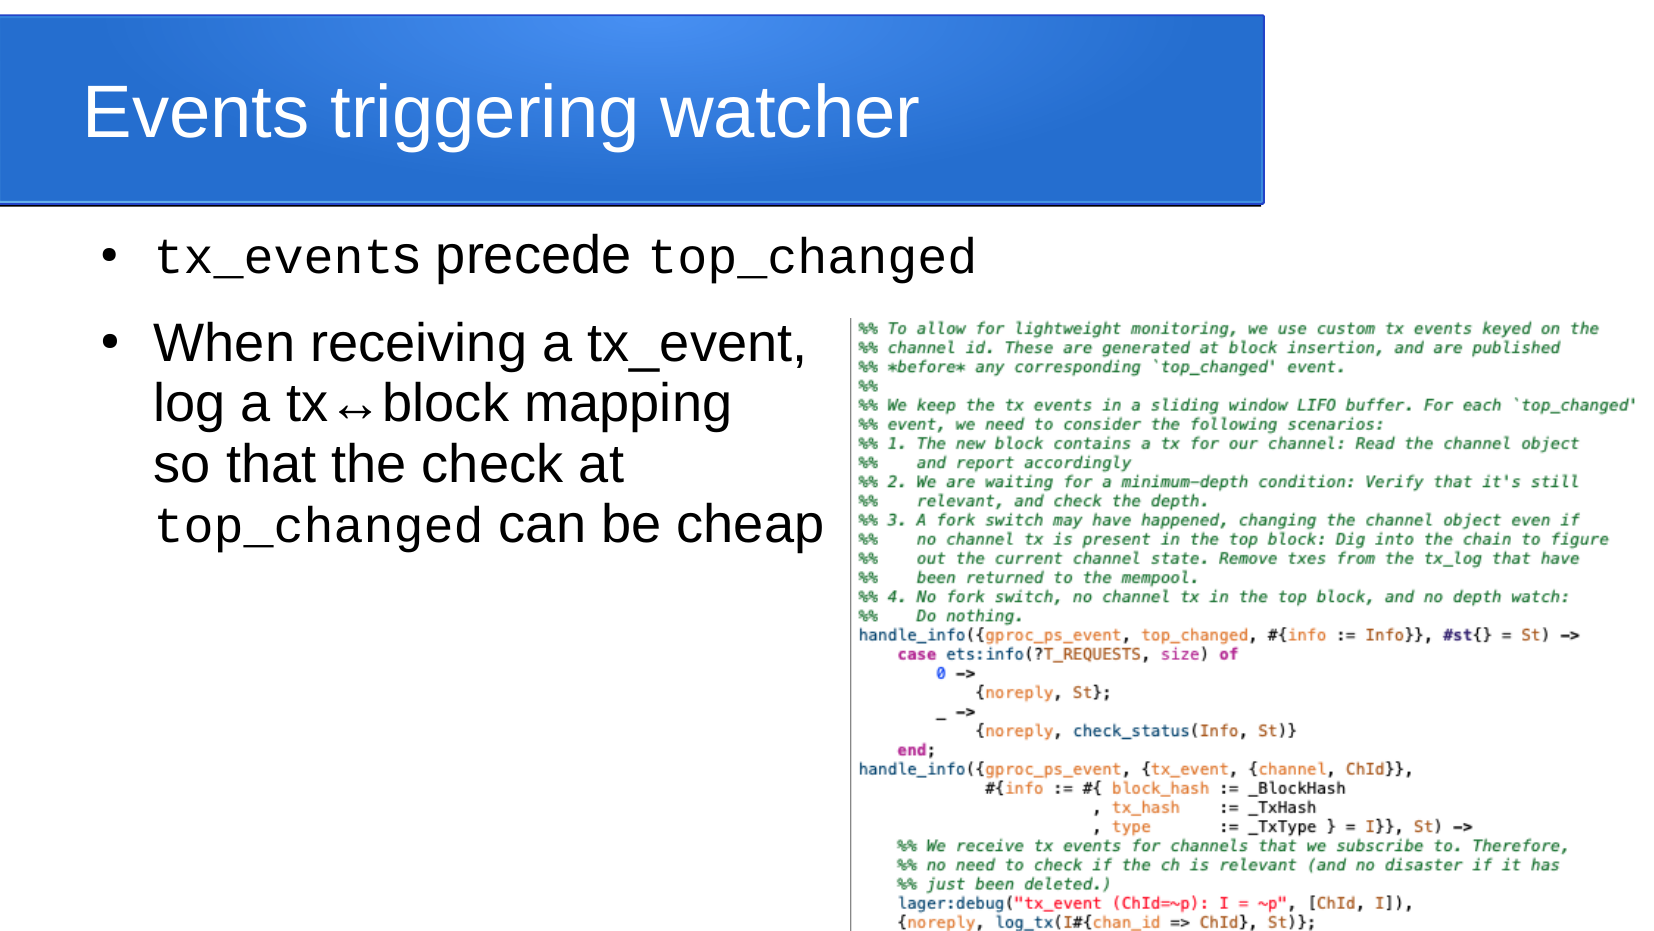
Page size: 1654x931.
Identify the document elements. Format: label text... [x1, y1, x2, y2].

list tx_events precede top_changed When receiving a tx_event, log a tx↔block mapping so that the check at top_changed can be cheap [82, 224, 1571, 764]
picture [850, 318, 1654, 931]
title Events triggering watcher [82, 35, 1235, 189]
